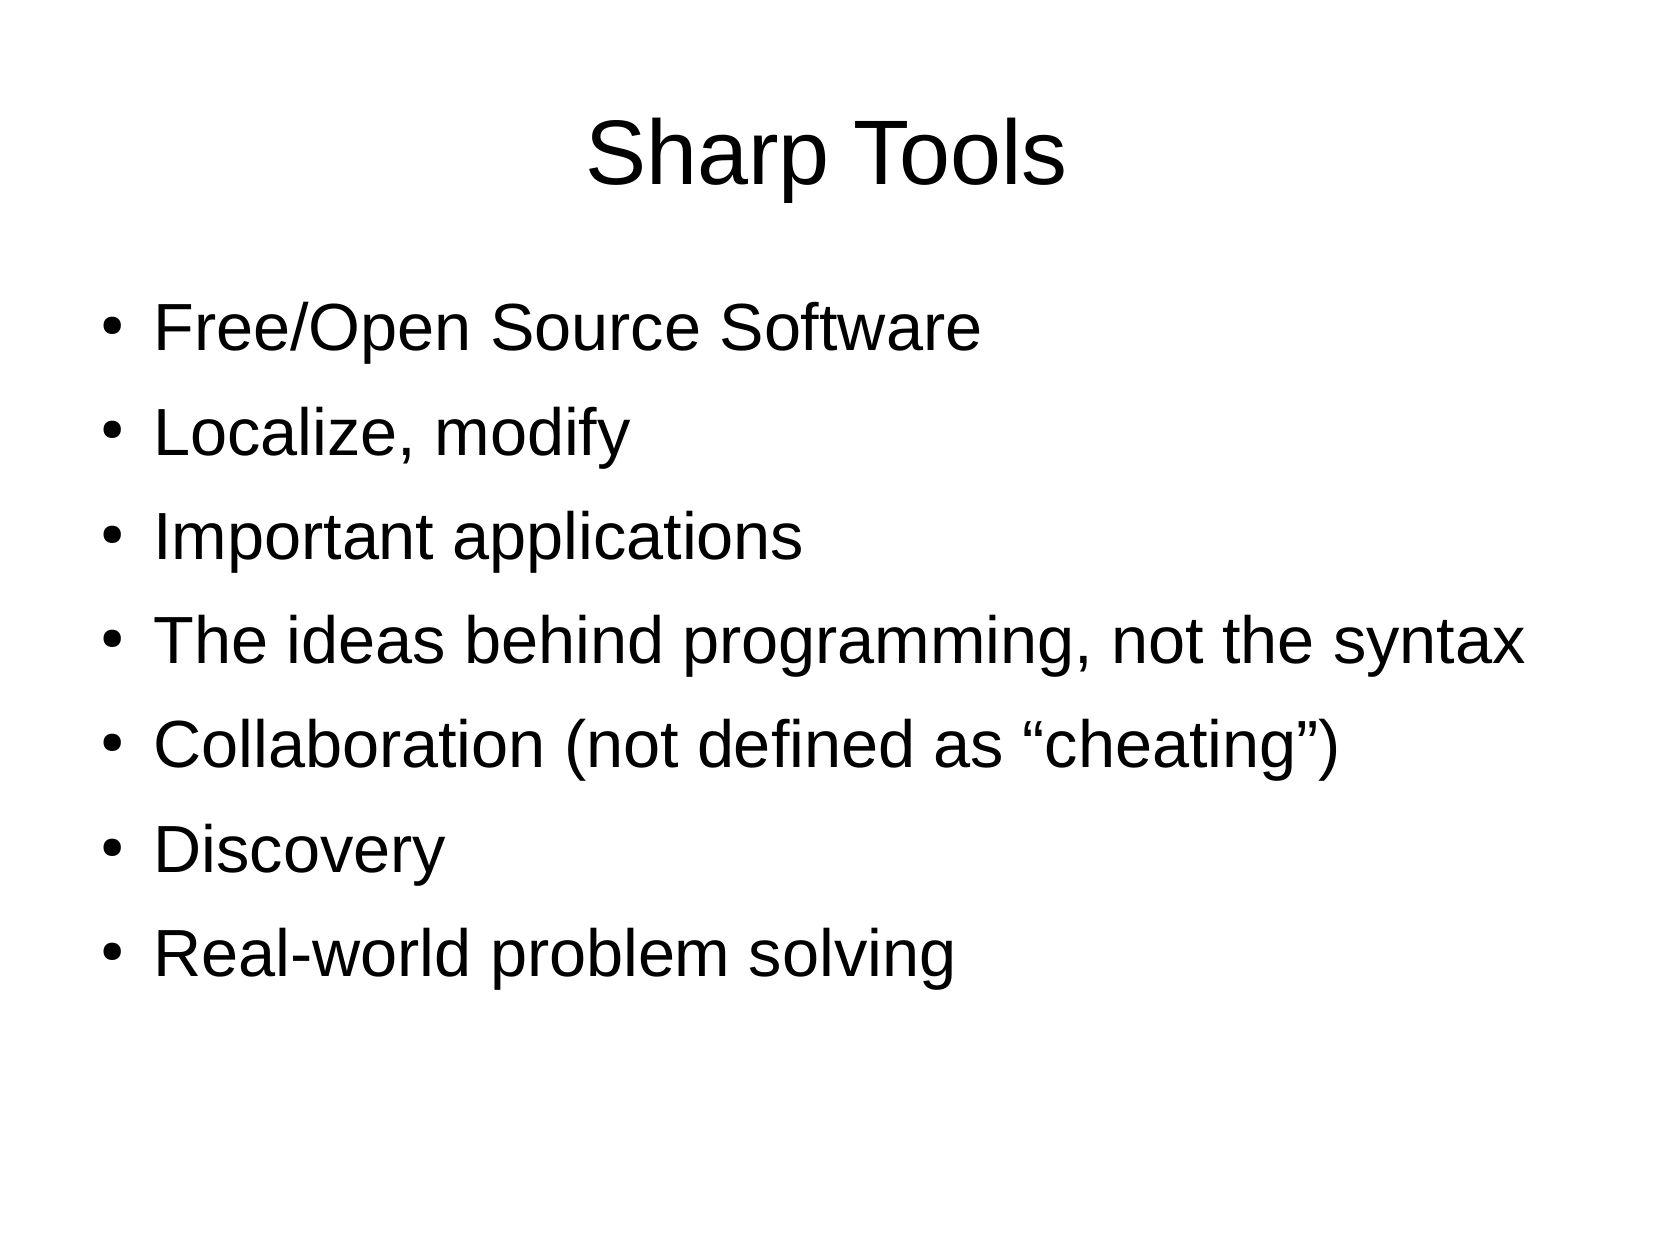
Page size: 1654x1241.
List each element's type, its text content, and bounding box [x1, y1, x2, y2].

list Free/Open Source Software Localize, modify Important applications The ideas behind programming, not the syntax Collaboration (not defined as “cheating”) Discovery Real-world problem solving [82, 290, 1571, 1094]
title Sharp Tools [82, 56, 1571, 250]
